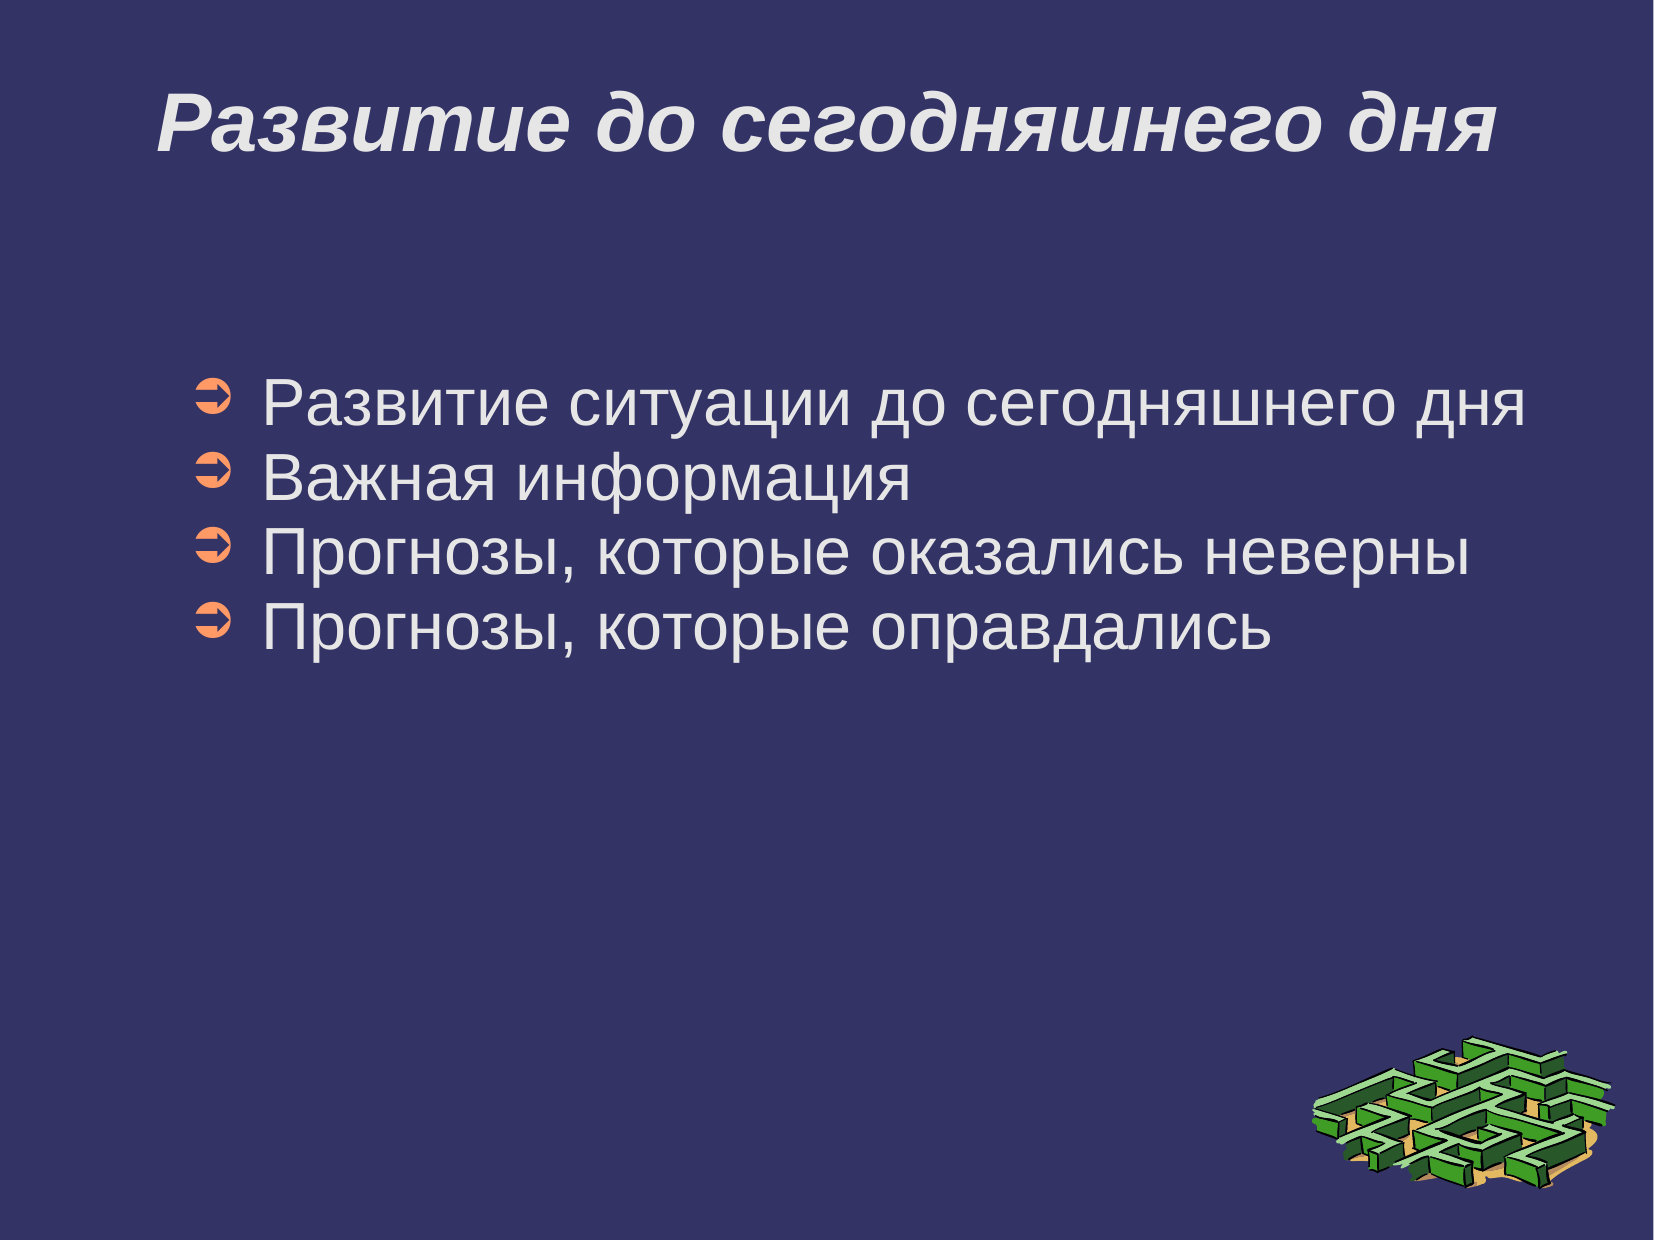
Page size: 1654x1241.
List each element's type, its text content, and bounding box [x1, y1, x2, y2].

title Развитие до сегодняшнего дня [121, 19, 1534, 227]
list Развитие ситуации до сегодняшнего дня Важная информация Прогнозы, которые оказались неверны Прогнозы, которые оправдались [178, 364, 1570, 1147]
